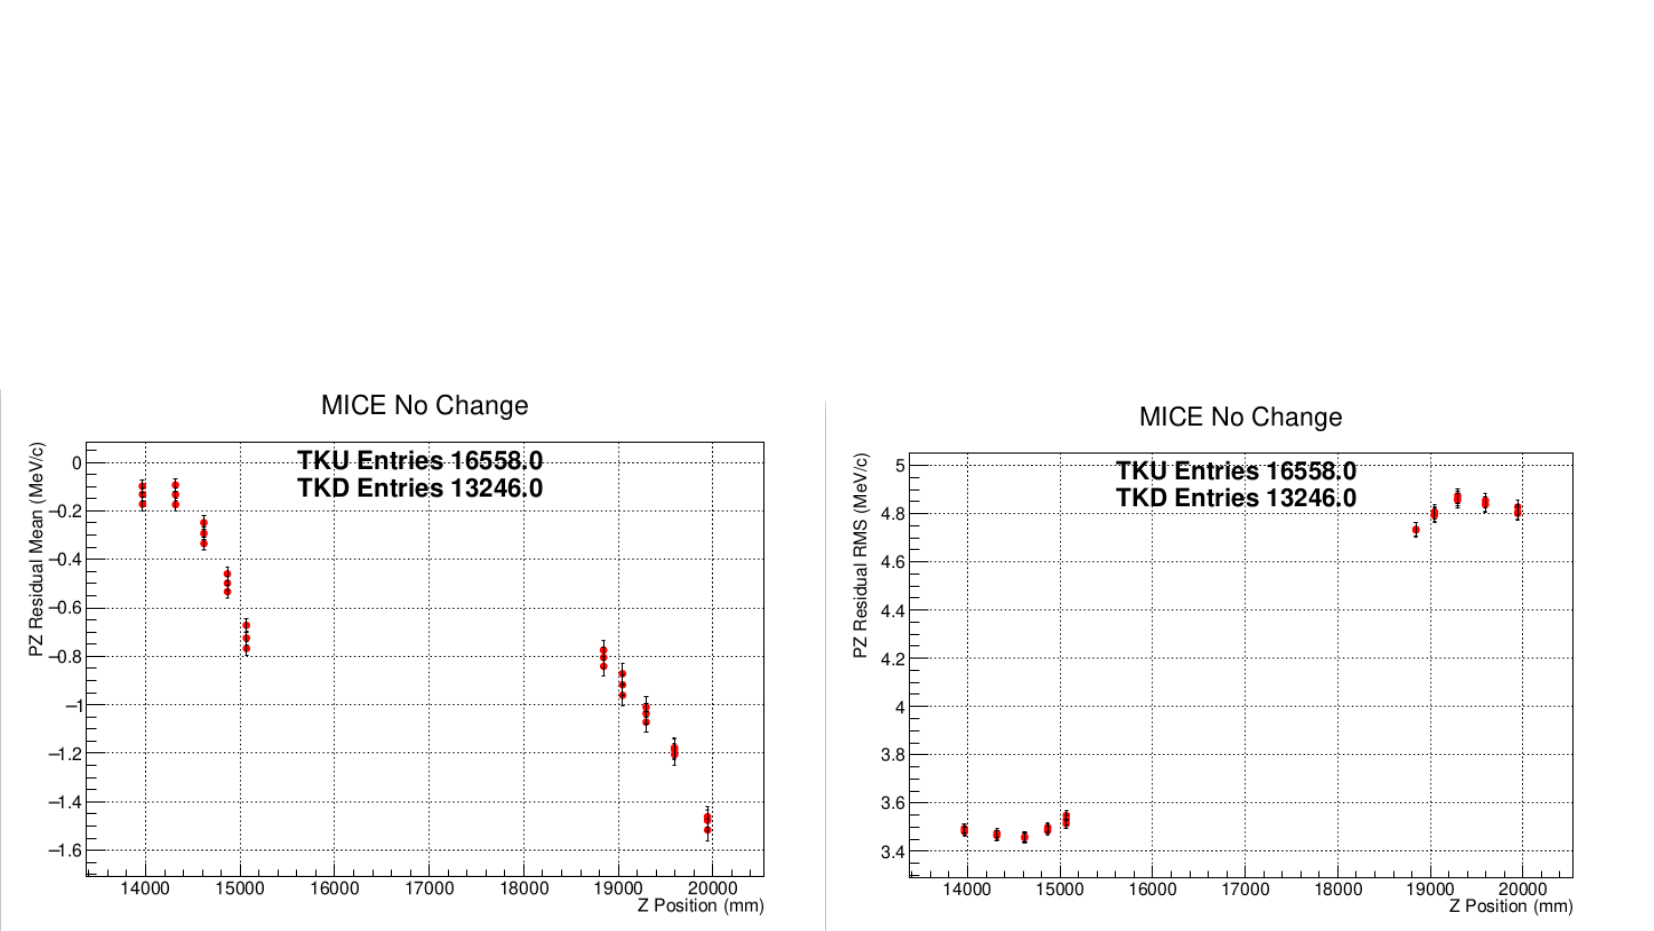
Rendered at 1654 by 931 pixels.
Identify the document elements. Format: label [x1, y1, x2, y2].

picture [0, 389, 1653, 931]
